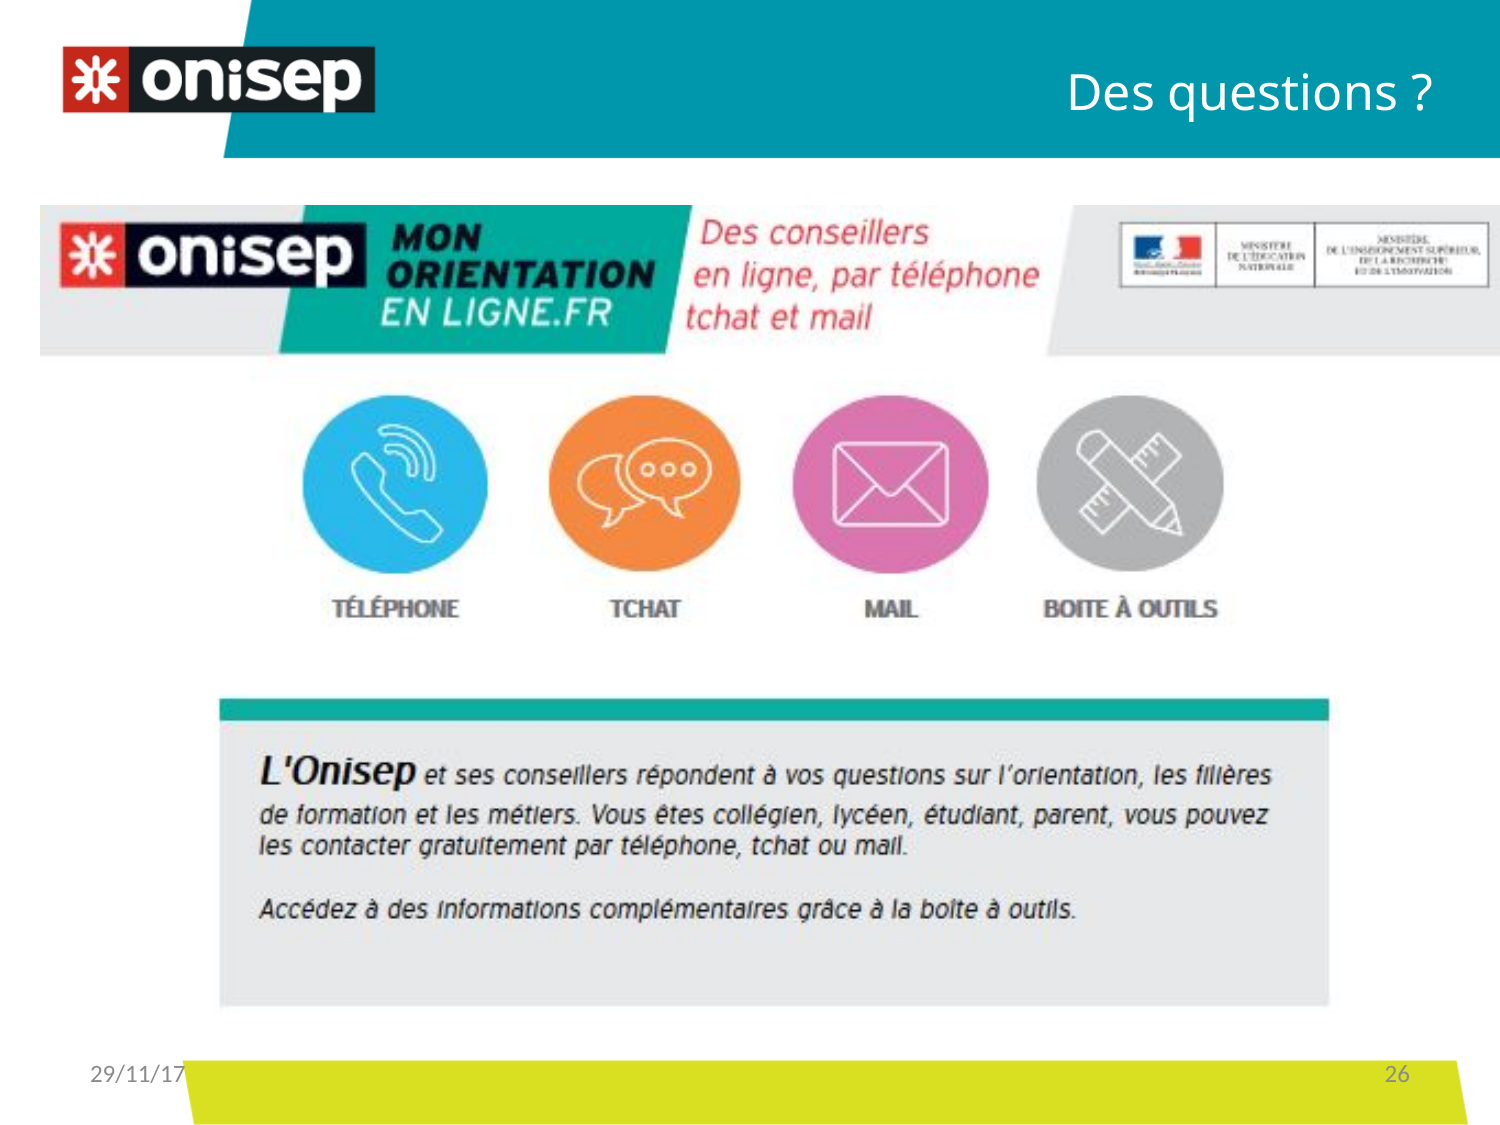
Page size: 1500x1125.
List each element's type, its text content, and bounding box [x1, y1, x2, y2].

slide_number <numéro> [1074, 1042, 1425, 1103]
picture [0, 0, 1500, 1125]
text_box Des questions ? [202, 50, 1461, 130]
slide_number 29/11/17 [75, 1042, 425, 1103]
